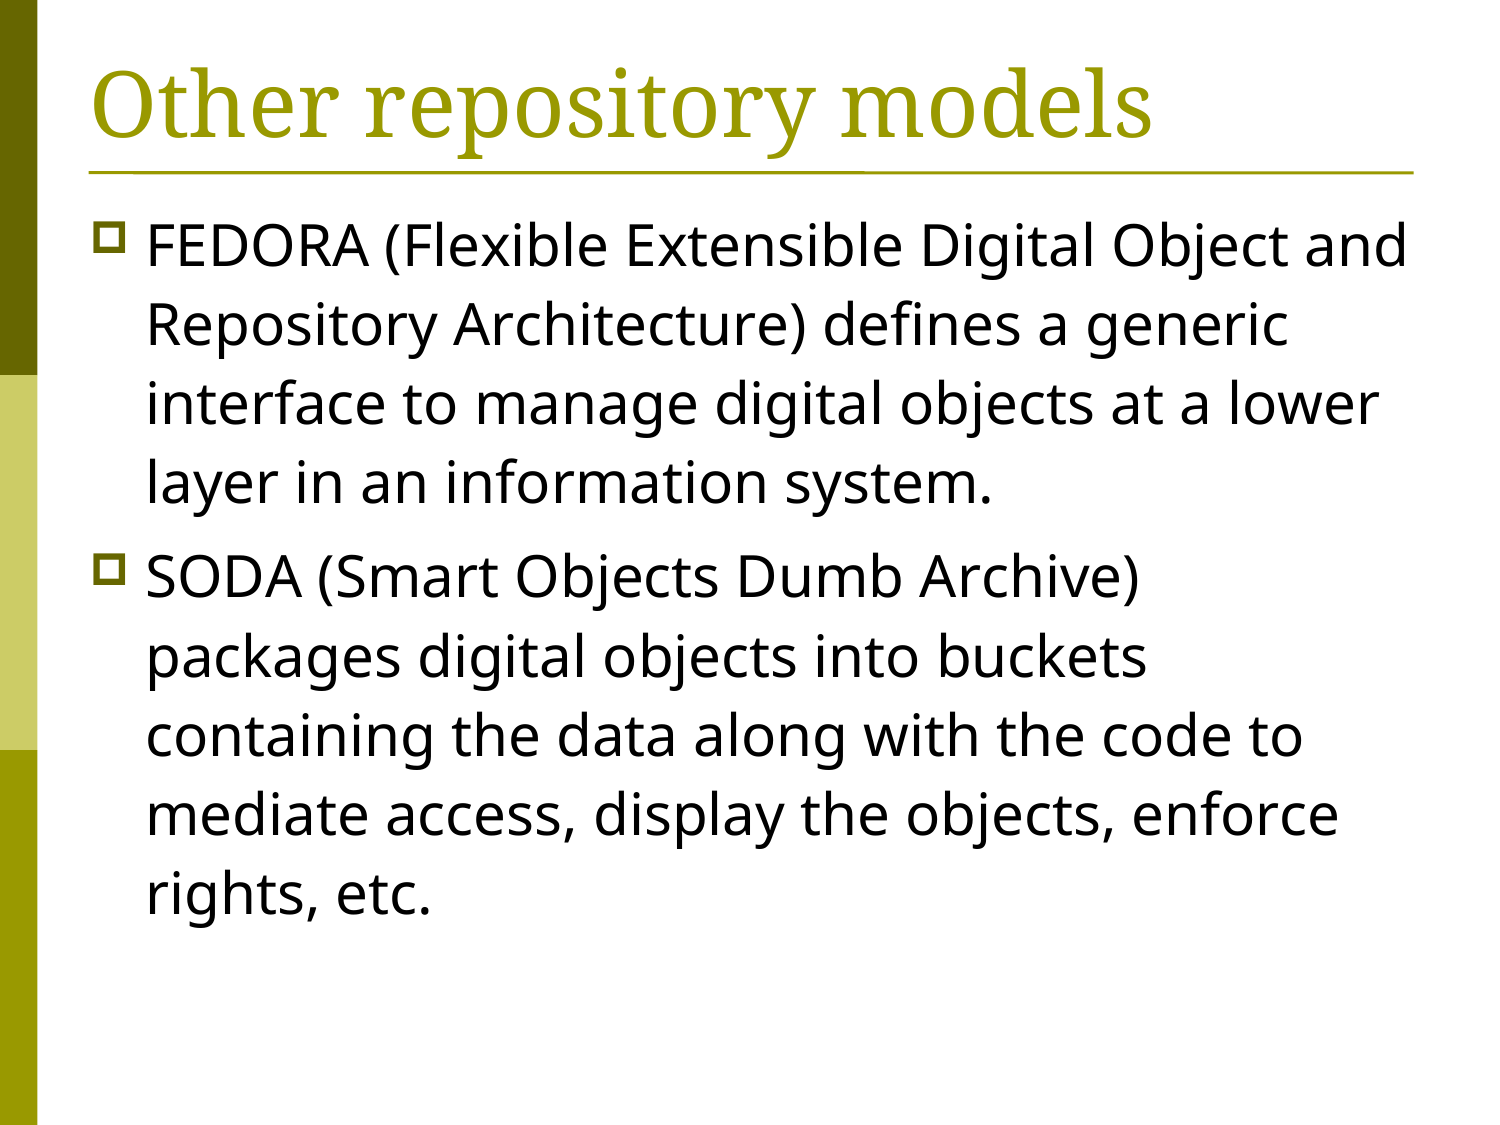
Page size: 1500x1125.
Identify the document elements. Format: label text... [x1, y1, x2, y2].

list FEDORA (Flexible Extensible Digital Object and Repository Architecture) defines a generic interface to manage digital objects at a lower layer in an information system. SODA (Smart Objects Dumb Archive) packages digital objects into buckets containing the data along with the code to mediate access, display the objects, enforce rights, etc. [75, 196, 1426, 1006]
title Other repository models [75, 45, 1426, 173]
